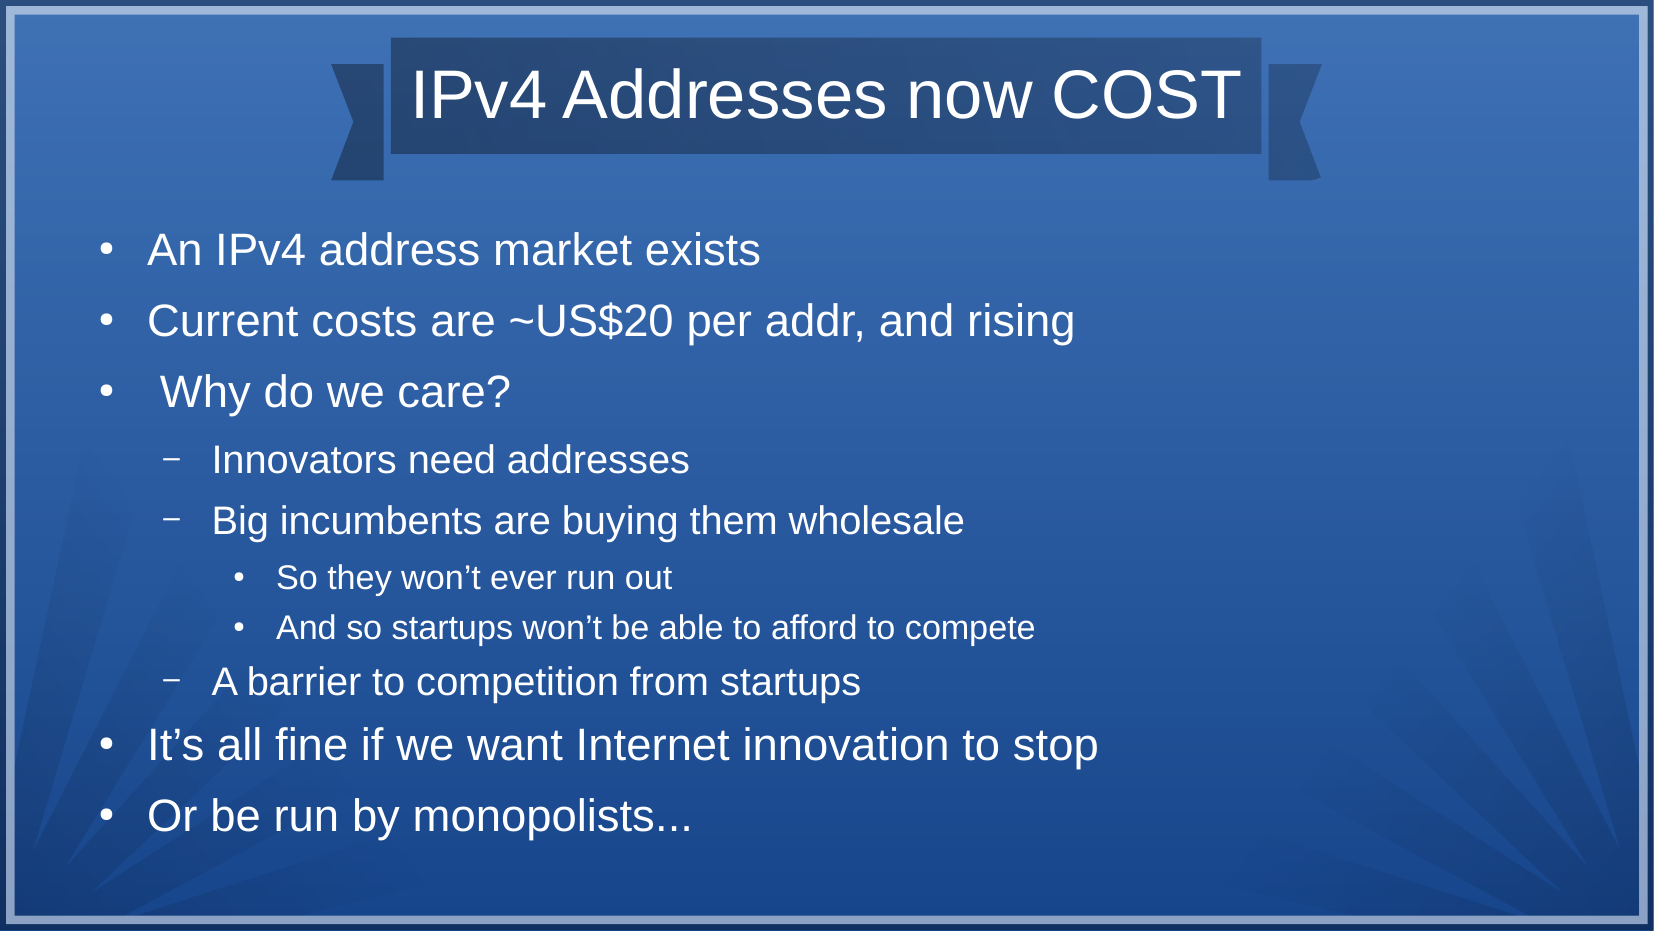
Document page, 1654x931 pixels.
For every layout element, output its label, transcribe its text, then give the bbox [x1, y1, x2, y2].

list An IPv4 address market exists Current costs are ~US$20 per addr, and rising Why do we care? Innovators need addresses Big incumbents are buying them wholesale So they won’t ever run out And so startups won’t be able to afford to compete A barrier to competition from startups It’s all fine if we want Internet innovation to stop Or be run by monopolists... [82, 224, 1571, 848]
title IPv4 Addresses now COST [389, 35, 1264, 154]
